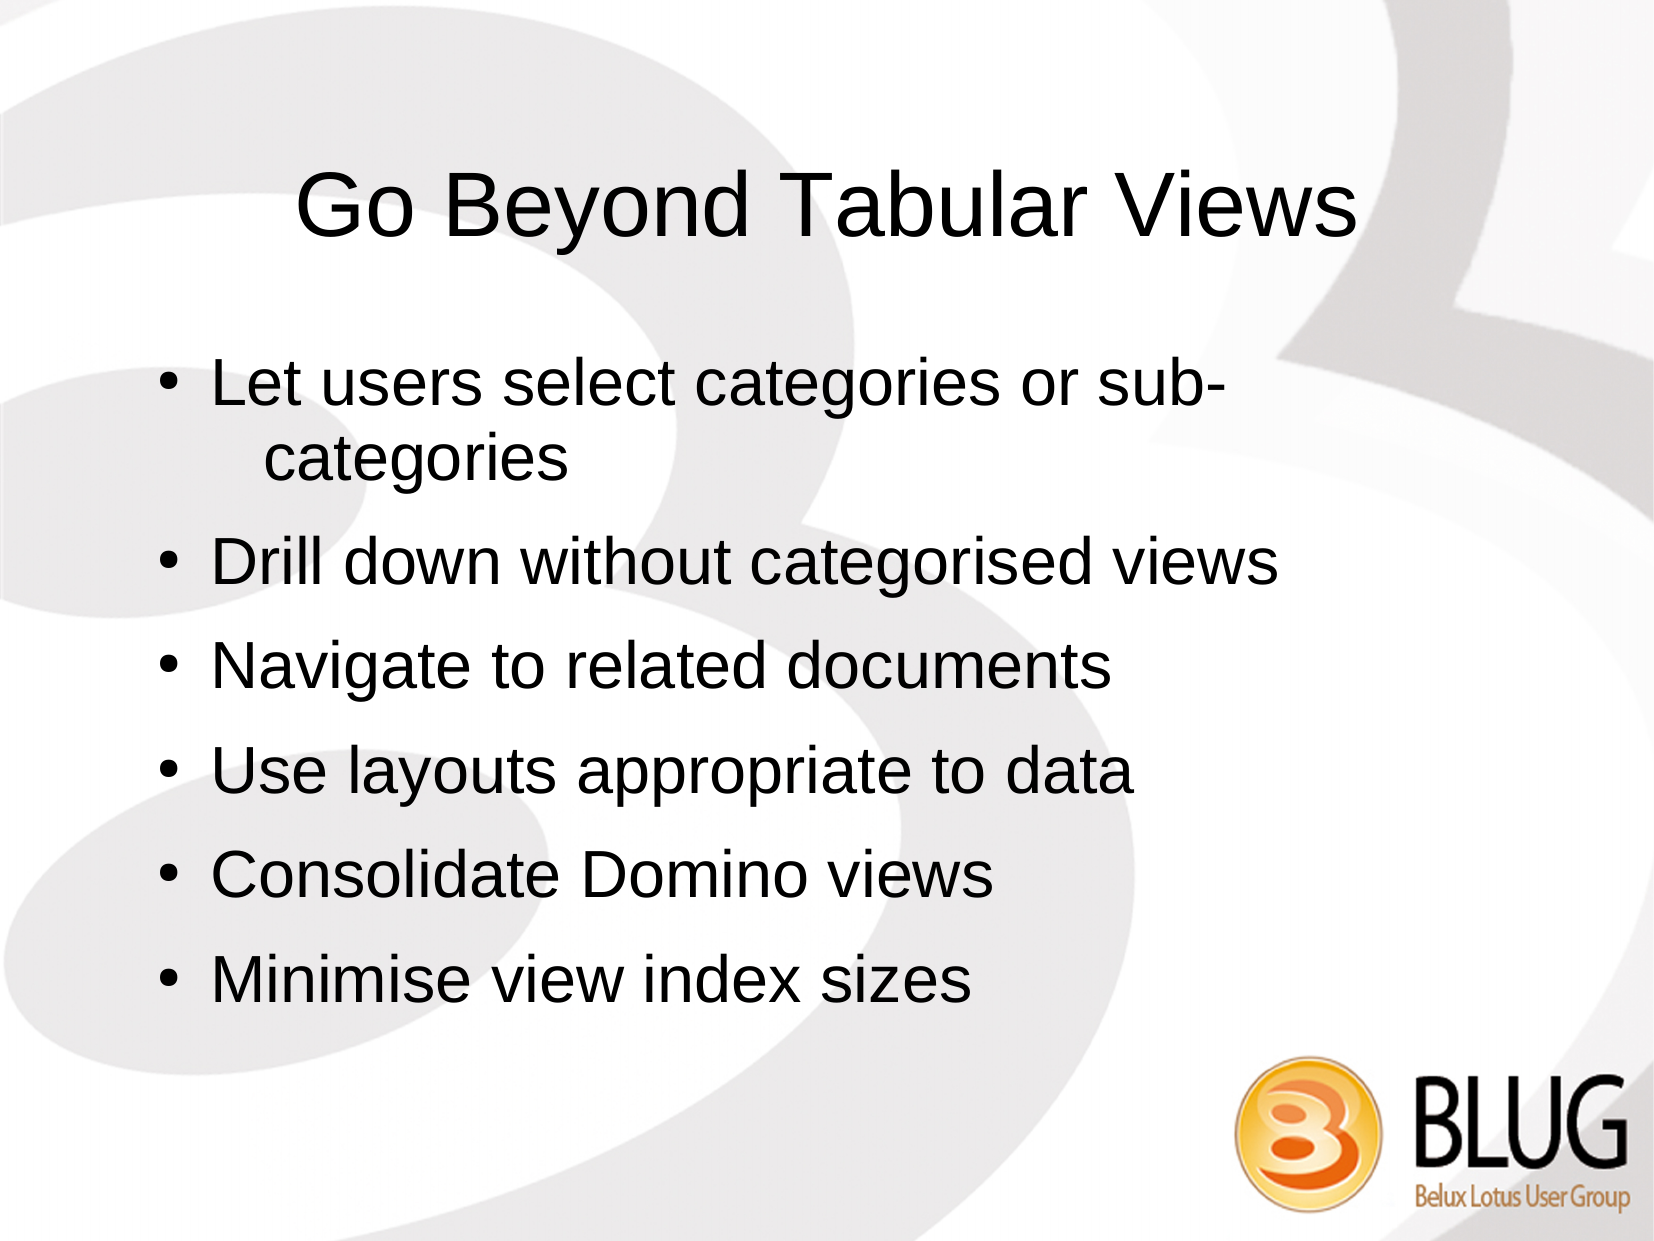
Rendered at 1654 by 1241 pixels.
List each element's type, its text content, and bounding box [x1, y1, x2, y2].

list Let users select categories or sub-categories Drill down without categorised views Navigate to related documents Use layouts appropriate to data Consolidate Domino views Minimise view index sizes [121, 344, 1534, 1126]
title Go Beyond Tabular Views [121, 102, 1534, 310]
picture [0, 0, 1654, 1241]
